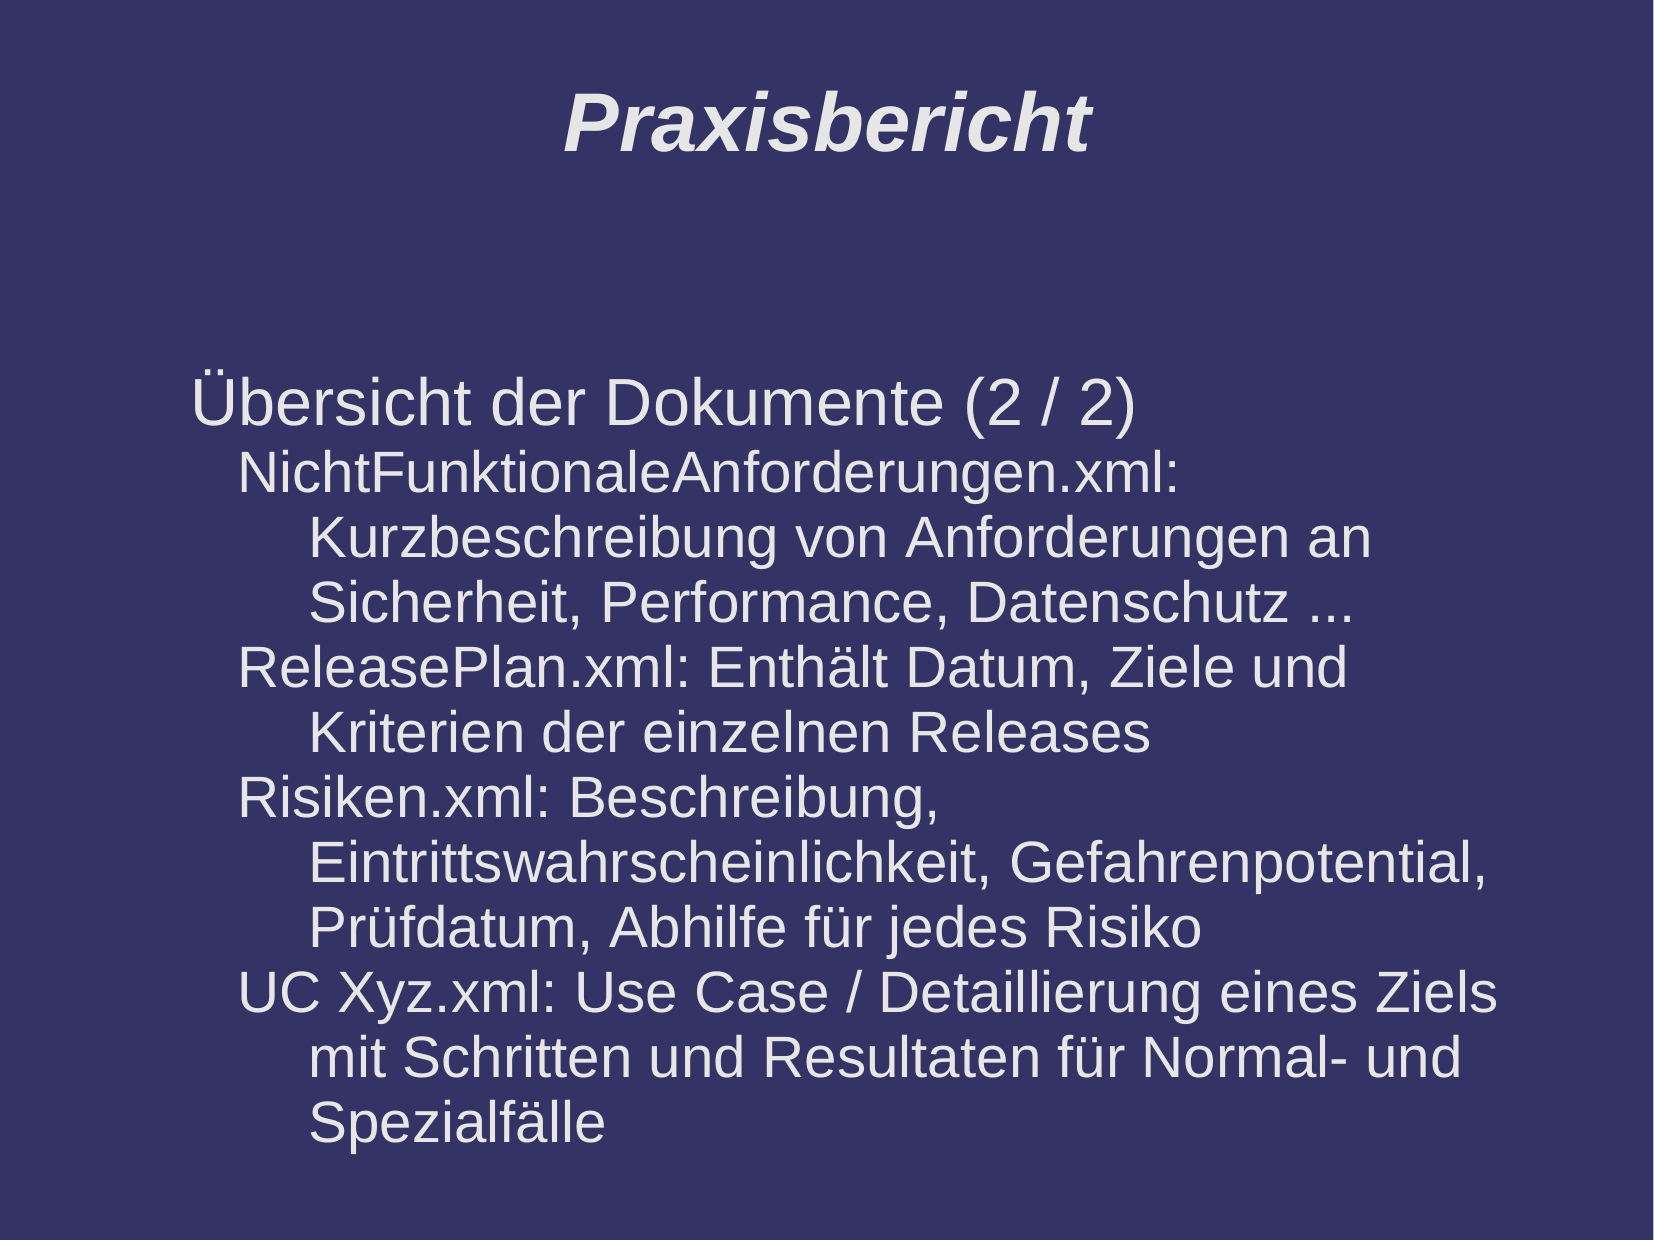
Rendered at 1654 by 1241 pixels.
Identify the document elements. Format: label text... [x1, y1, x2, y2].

list Übersicht der Dokumente (2 / 2) NichtFunktionaleAnforderungen.xml: Kurzbeschreibung von Anforderungen an Sicherheit, Performance, Datenschutz ... ReleasePlan.xml: Enthält Datum, Ziele und Kriterien der einzelnen Releases Risiken.xml: Beschreibung, Eintrittswahrscheinlichkeit, Gefahrenpotential, Prüfdatum, Abhilfe für jedes Risiko UC Xyz.xml: Use Case / Detaillierung eines Ziels mit Schritten und Resultaten für Normal- und Spezialfälle [178, 364, 1570, 1153]
title Praxisbericht [121, 19, 1534, 227]
